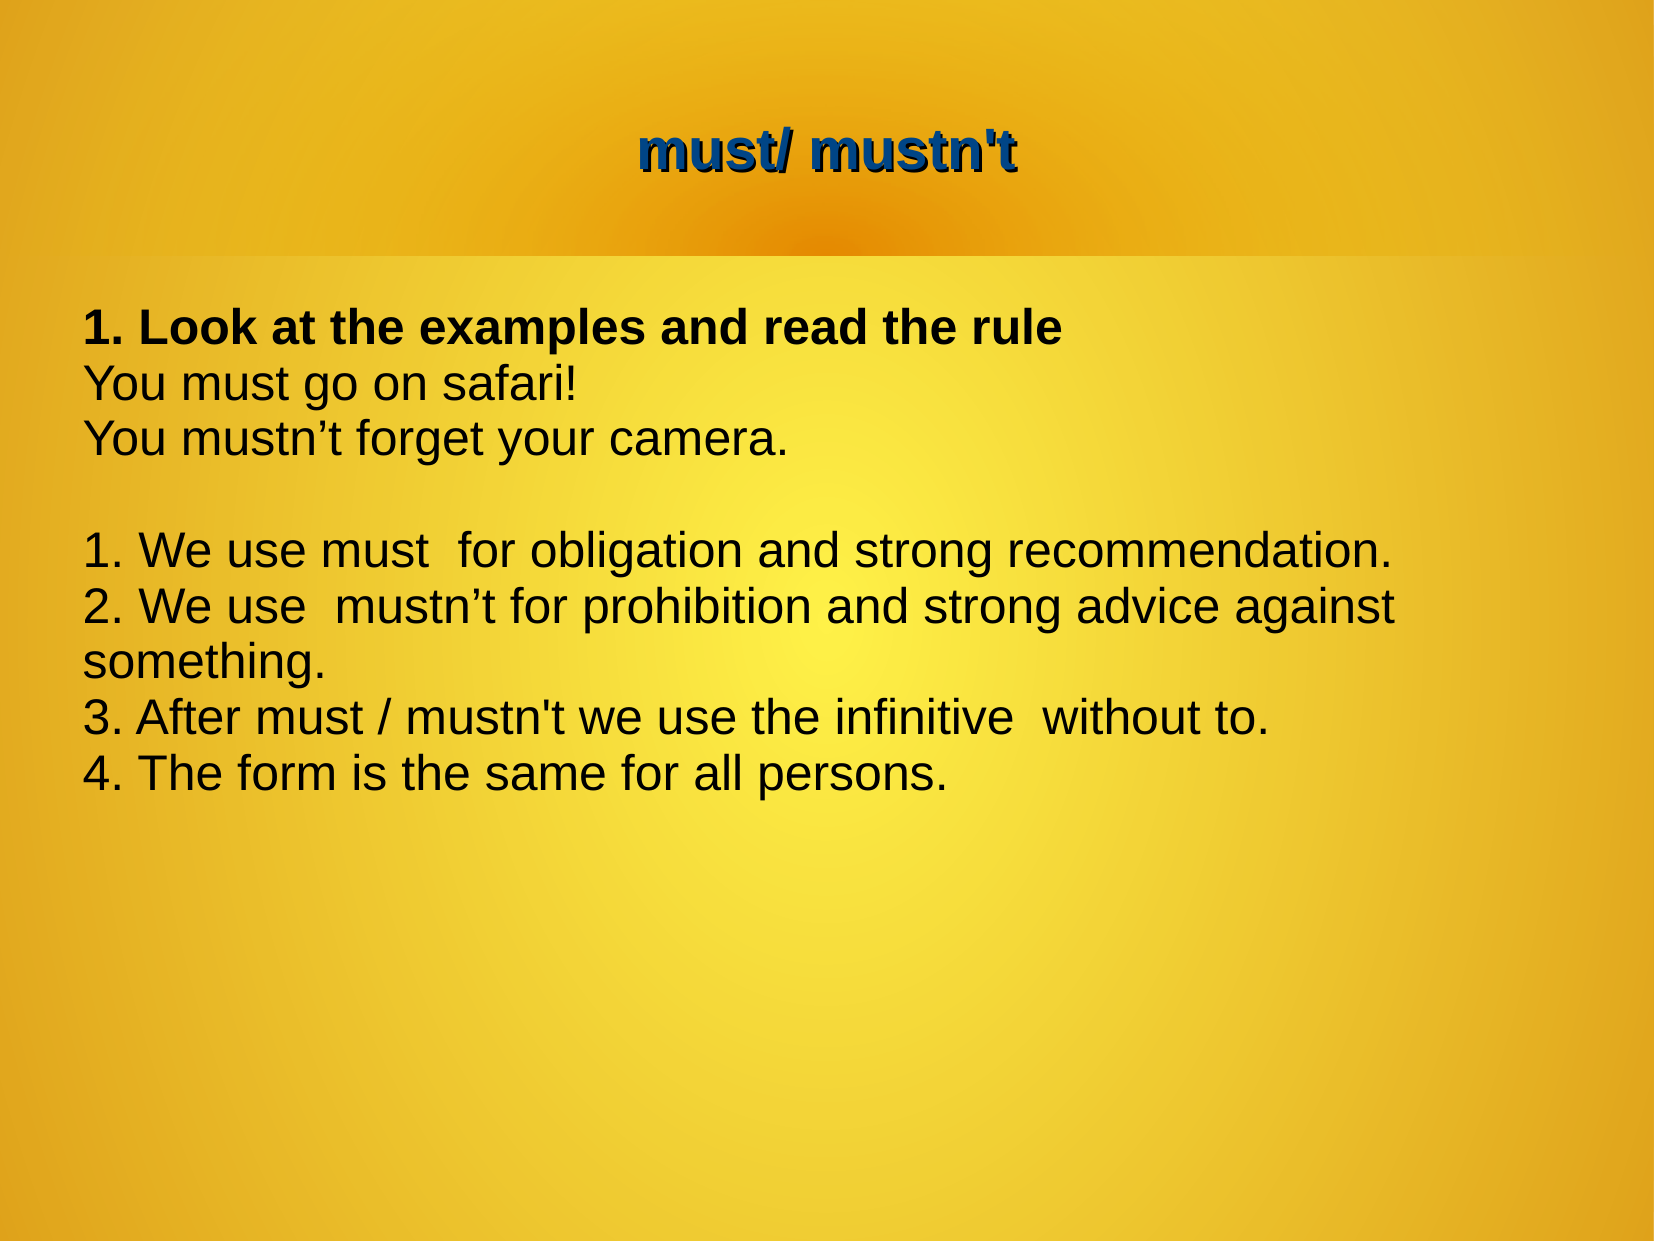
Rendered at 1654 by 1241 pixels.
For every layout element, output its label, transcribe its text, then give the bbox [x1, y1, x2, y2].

list 1. Look at the examples and read the rule You must go on safari! You mustn’t forget your camera. 1. We use must for obligation and strong recommendation. 2. We use mustn’t for prohibition and strong advice against something. 3. After must / mustn't we use the infinitive without to. 4. The form is the same for all persons. [82, 299, 1571, 1019]
title must/ mustn't [82, 47, 1571, 252]
